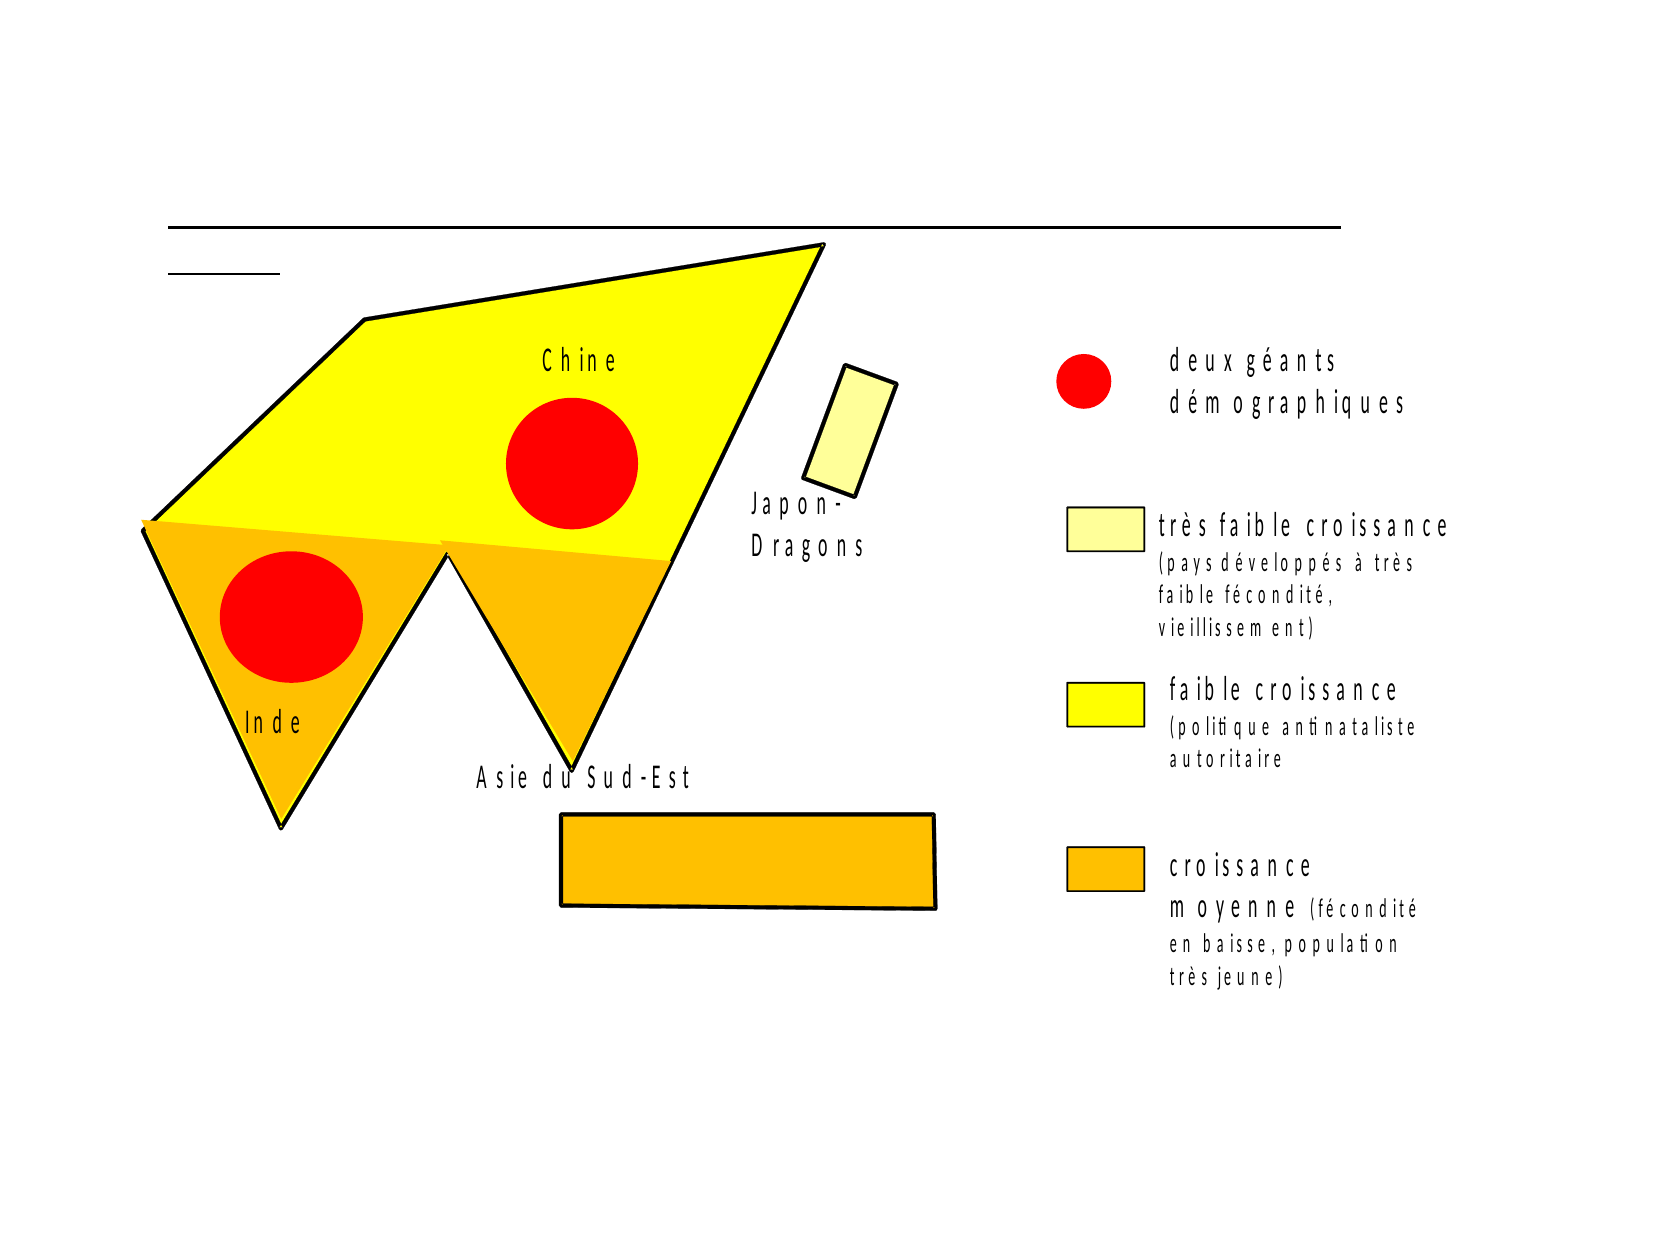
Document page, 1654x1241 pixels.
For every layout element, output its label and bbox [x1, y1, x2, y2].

picture [82, 160, 1480, 1205]
